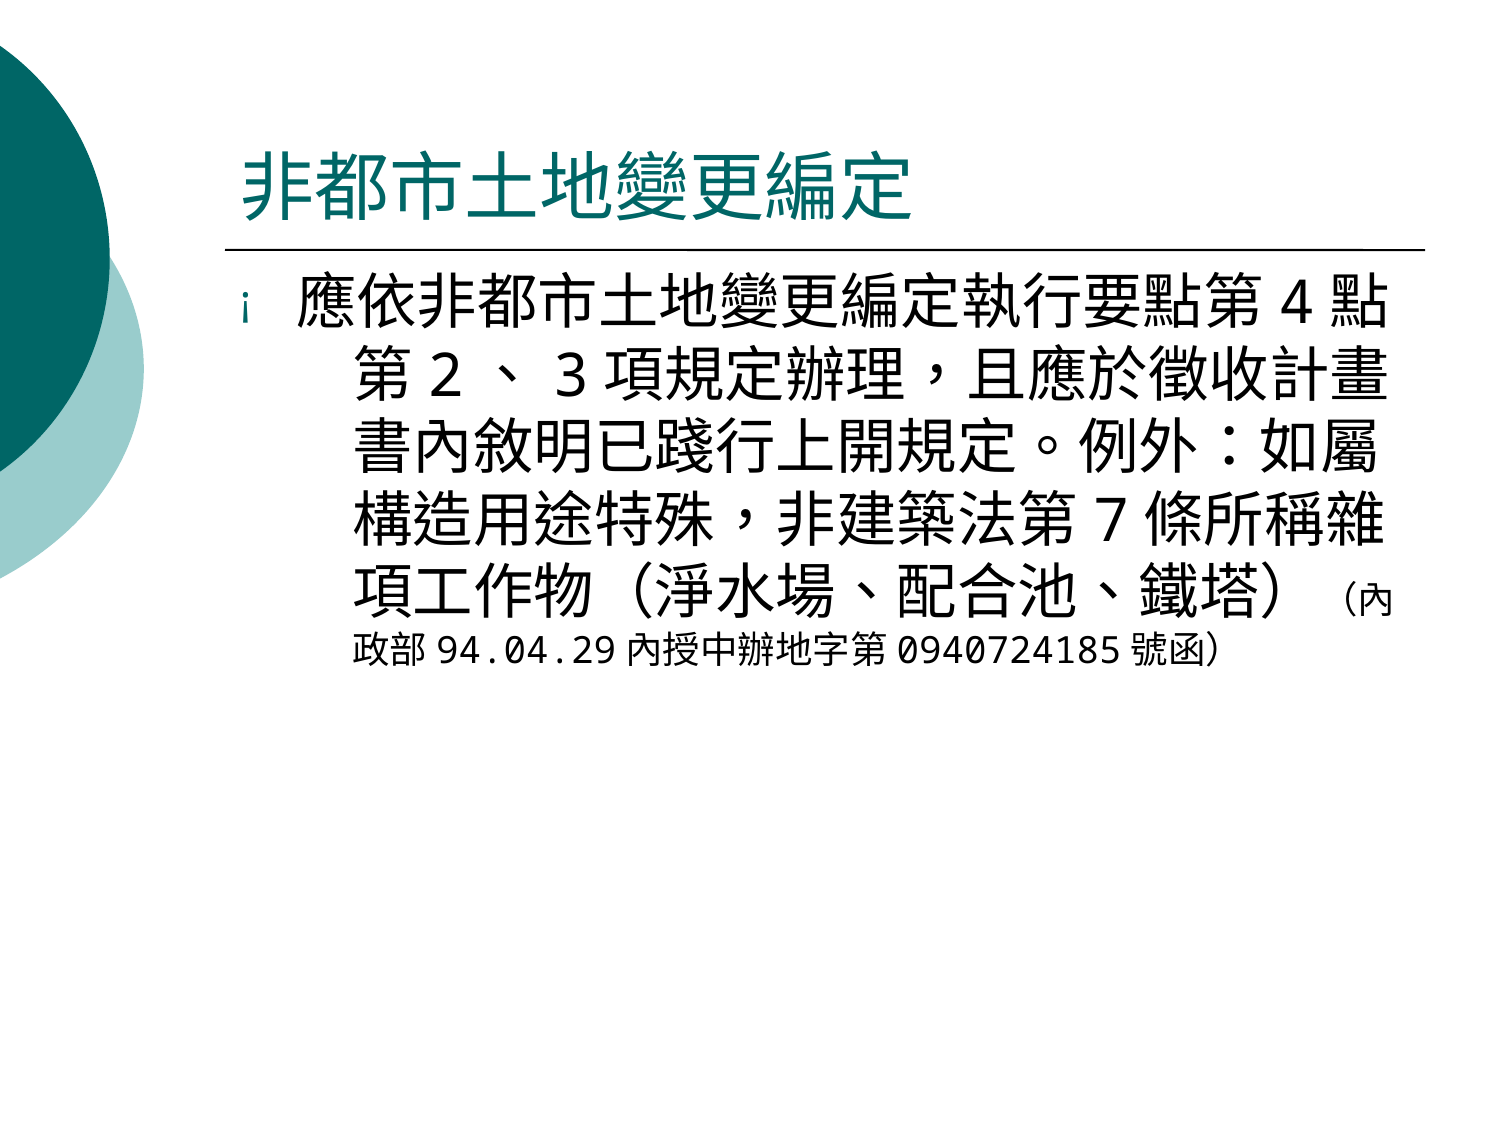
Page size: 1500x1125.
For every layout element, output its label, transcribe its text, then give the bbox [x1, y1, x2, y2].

list 應依非都市土地變更編定執行要點第4點第2、3項規定辦理，且應於徵收計畫書內敘明已踐行上開規定。例外：如屬構造用途特殊，非建築法第7條所稱雜項工作物（淨水場、配合池、鐵塔）（內政部94.04.29內授中辦地字第0940724185號函） [224, 255, 1425, 975]
title 非都市土地變更編定 [224, 49, 1425, 237]
